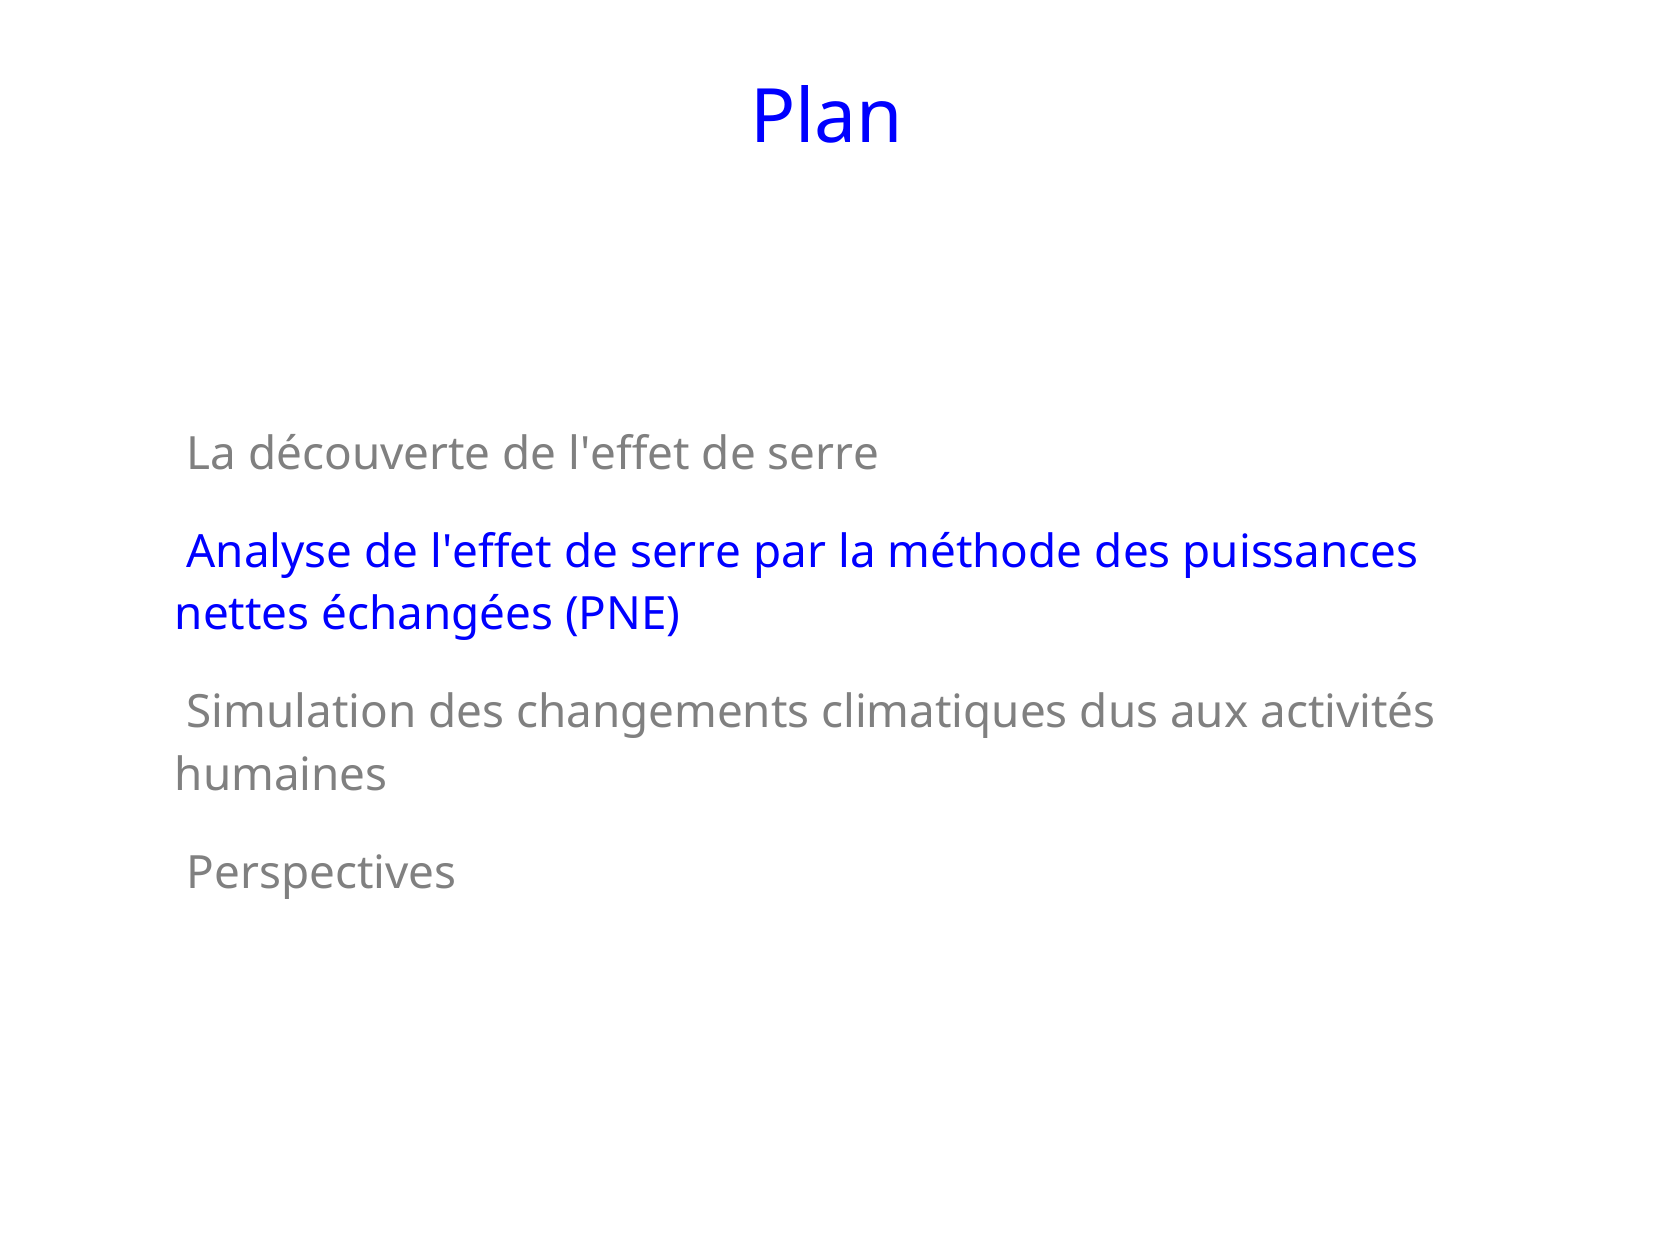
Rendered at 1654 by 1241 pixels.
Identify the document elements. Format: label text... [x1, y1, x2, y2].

title Plan [82, 21, 1571, 206]
text_box La découverte de l'effet de serre Analyse de l'effet de serre par la méthode des puissances nettes échangées (PNE) Simulation des changements climatiques dus aux activités humaines Perspectives [160, 412, 1525, 848]
